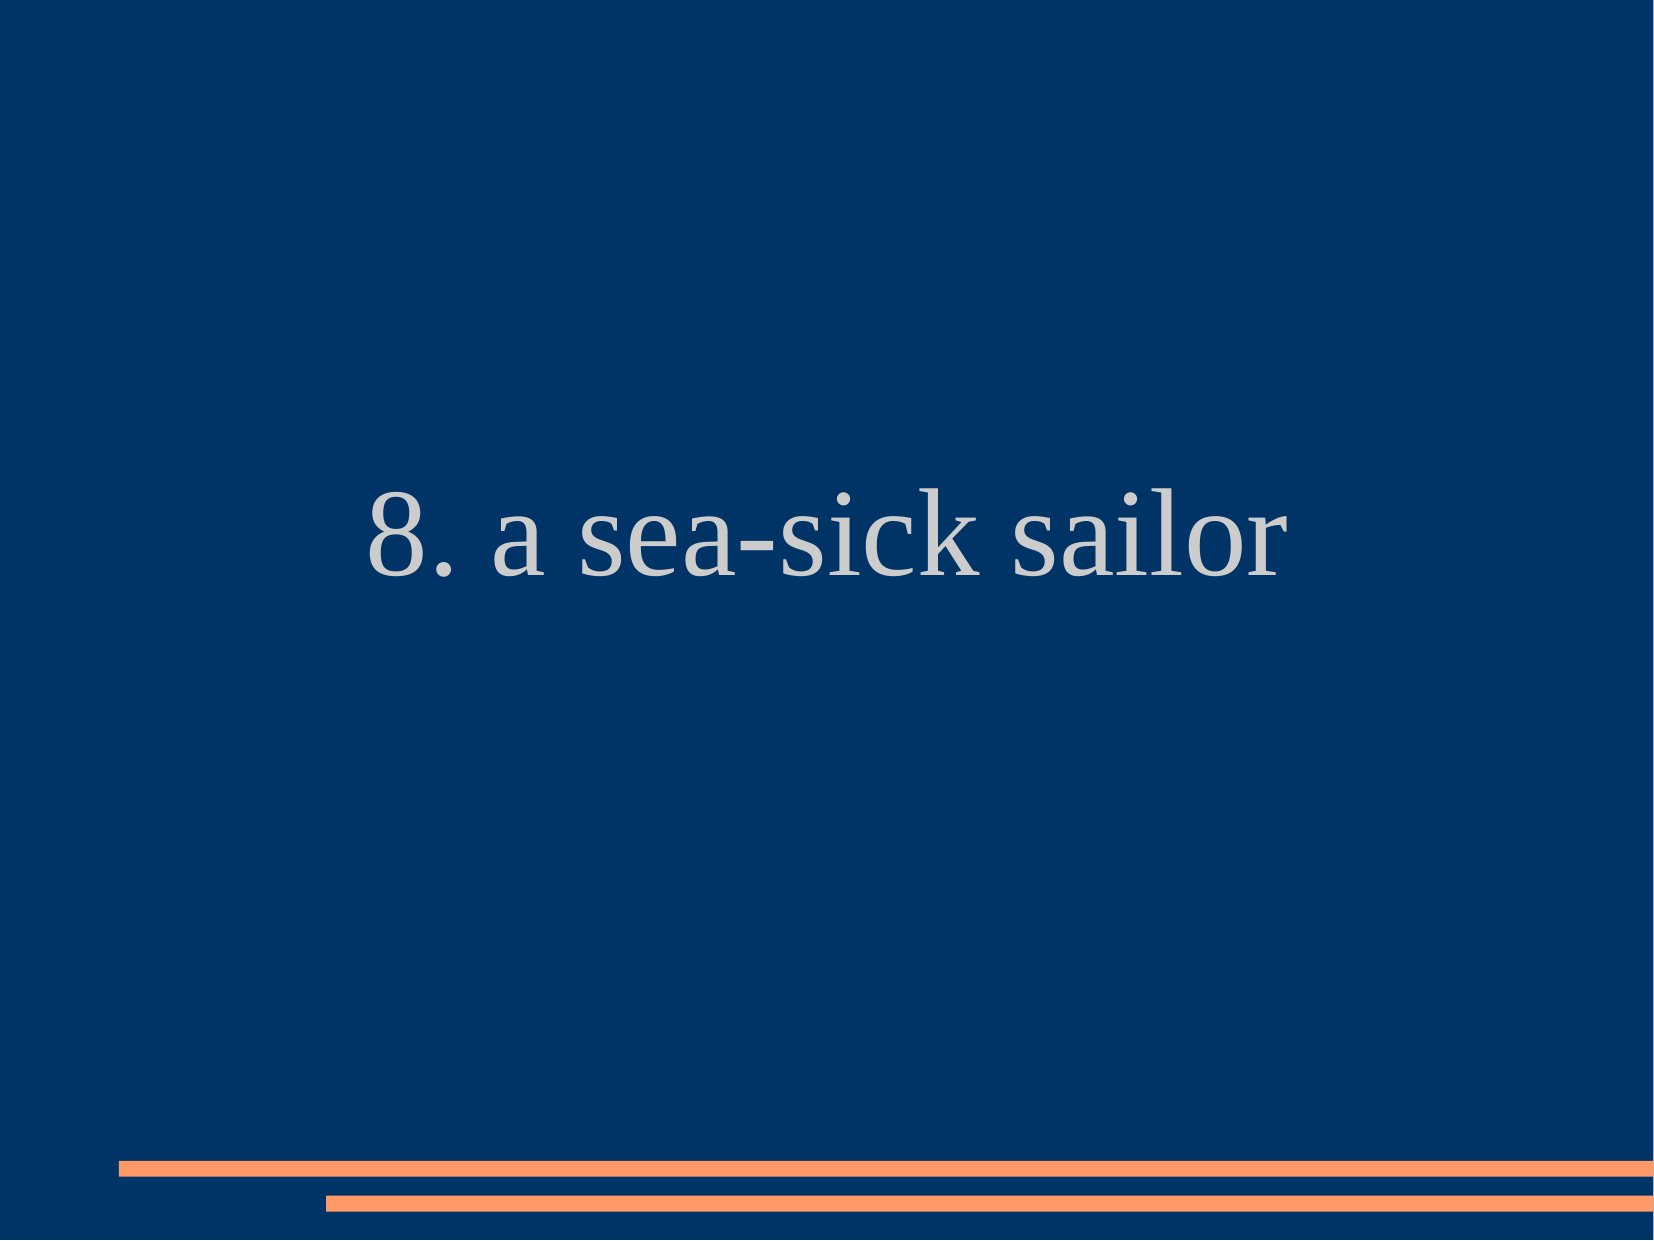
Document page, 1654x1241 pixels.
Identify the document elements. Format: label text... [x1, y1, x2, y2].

subtitle 8. a sea-sick sailor [121, 229, 1561, 1241]
